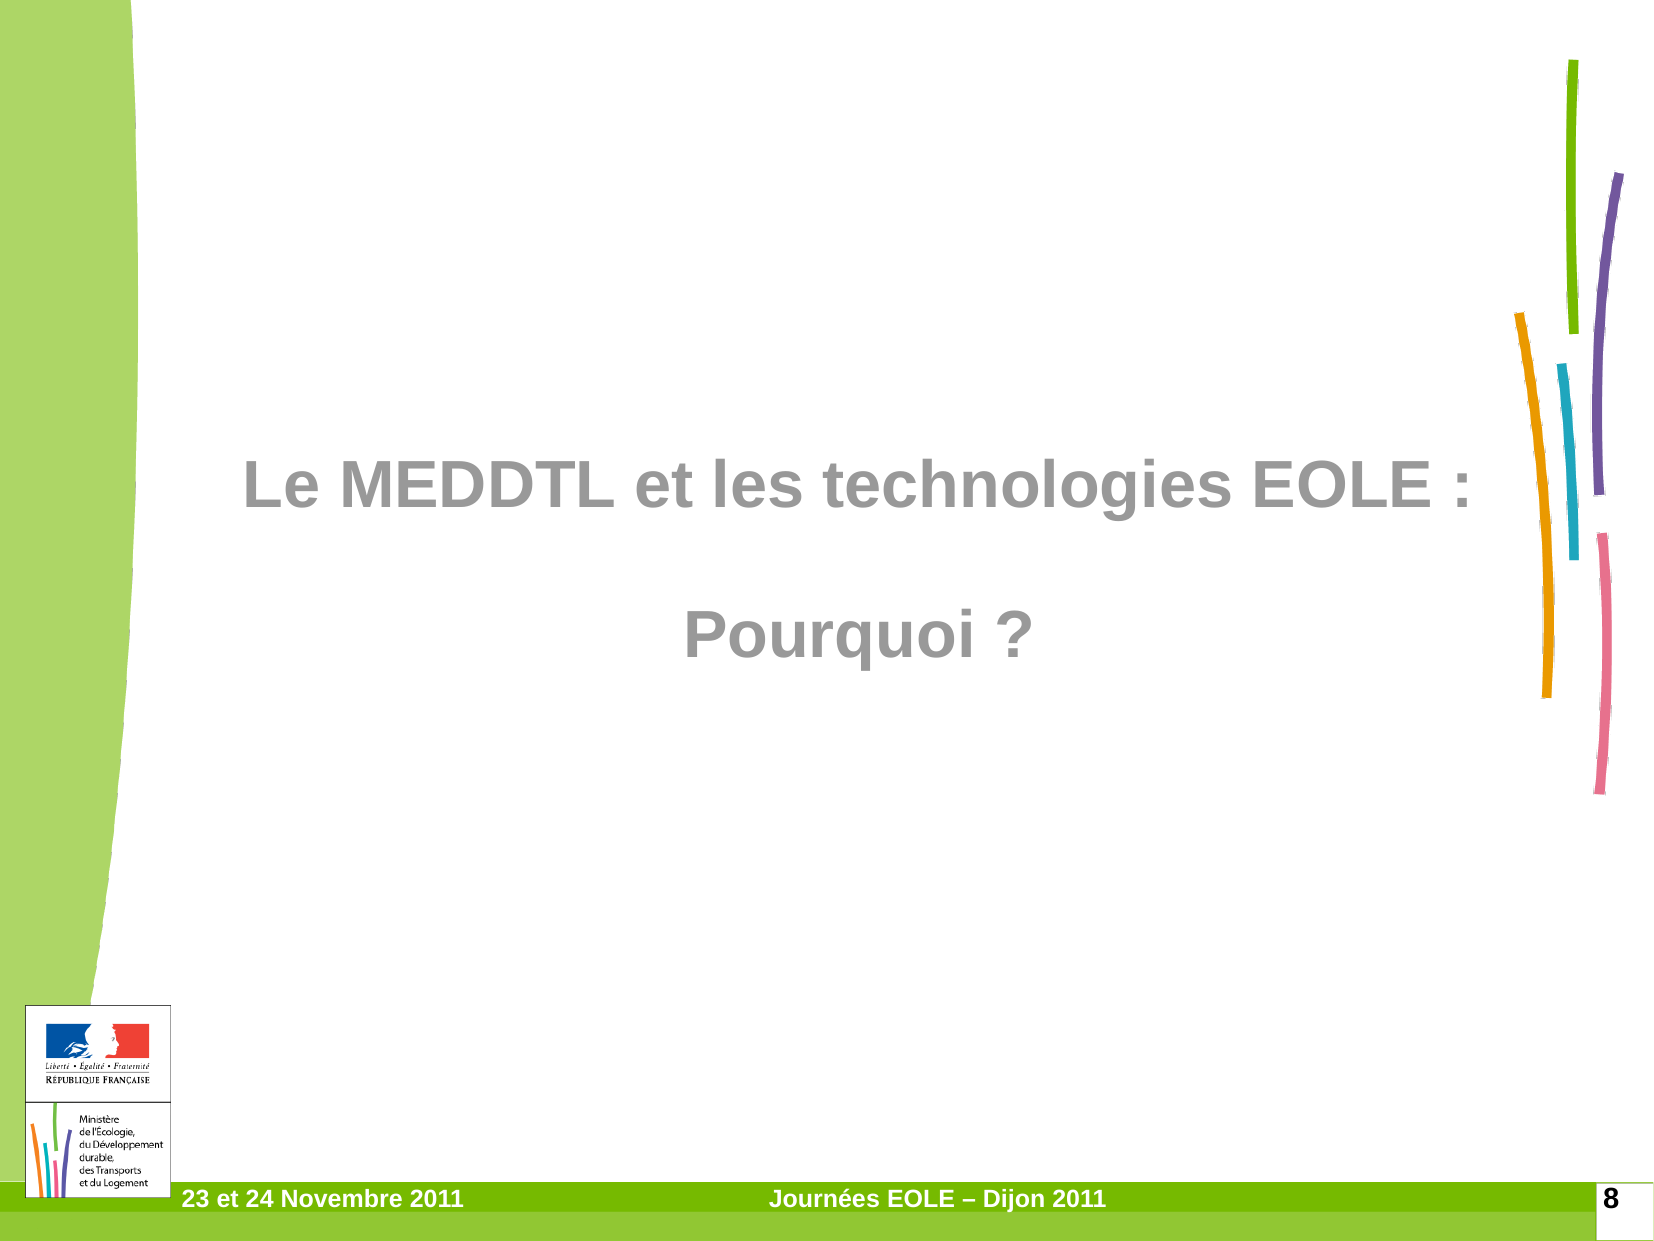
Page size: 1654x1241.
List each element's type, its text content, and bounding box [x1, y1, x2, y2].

title Le MEDDTL et les technologies EOLE : Pourquoi ? [115, 447, 1604, 672]
picture [0, 0, 1654, 1241]
